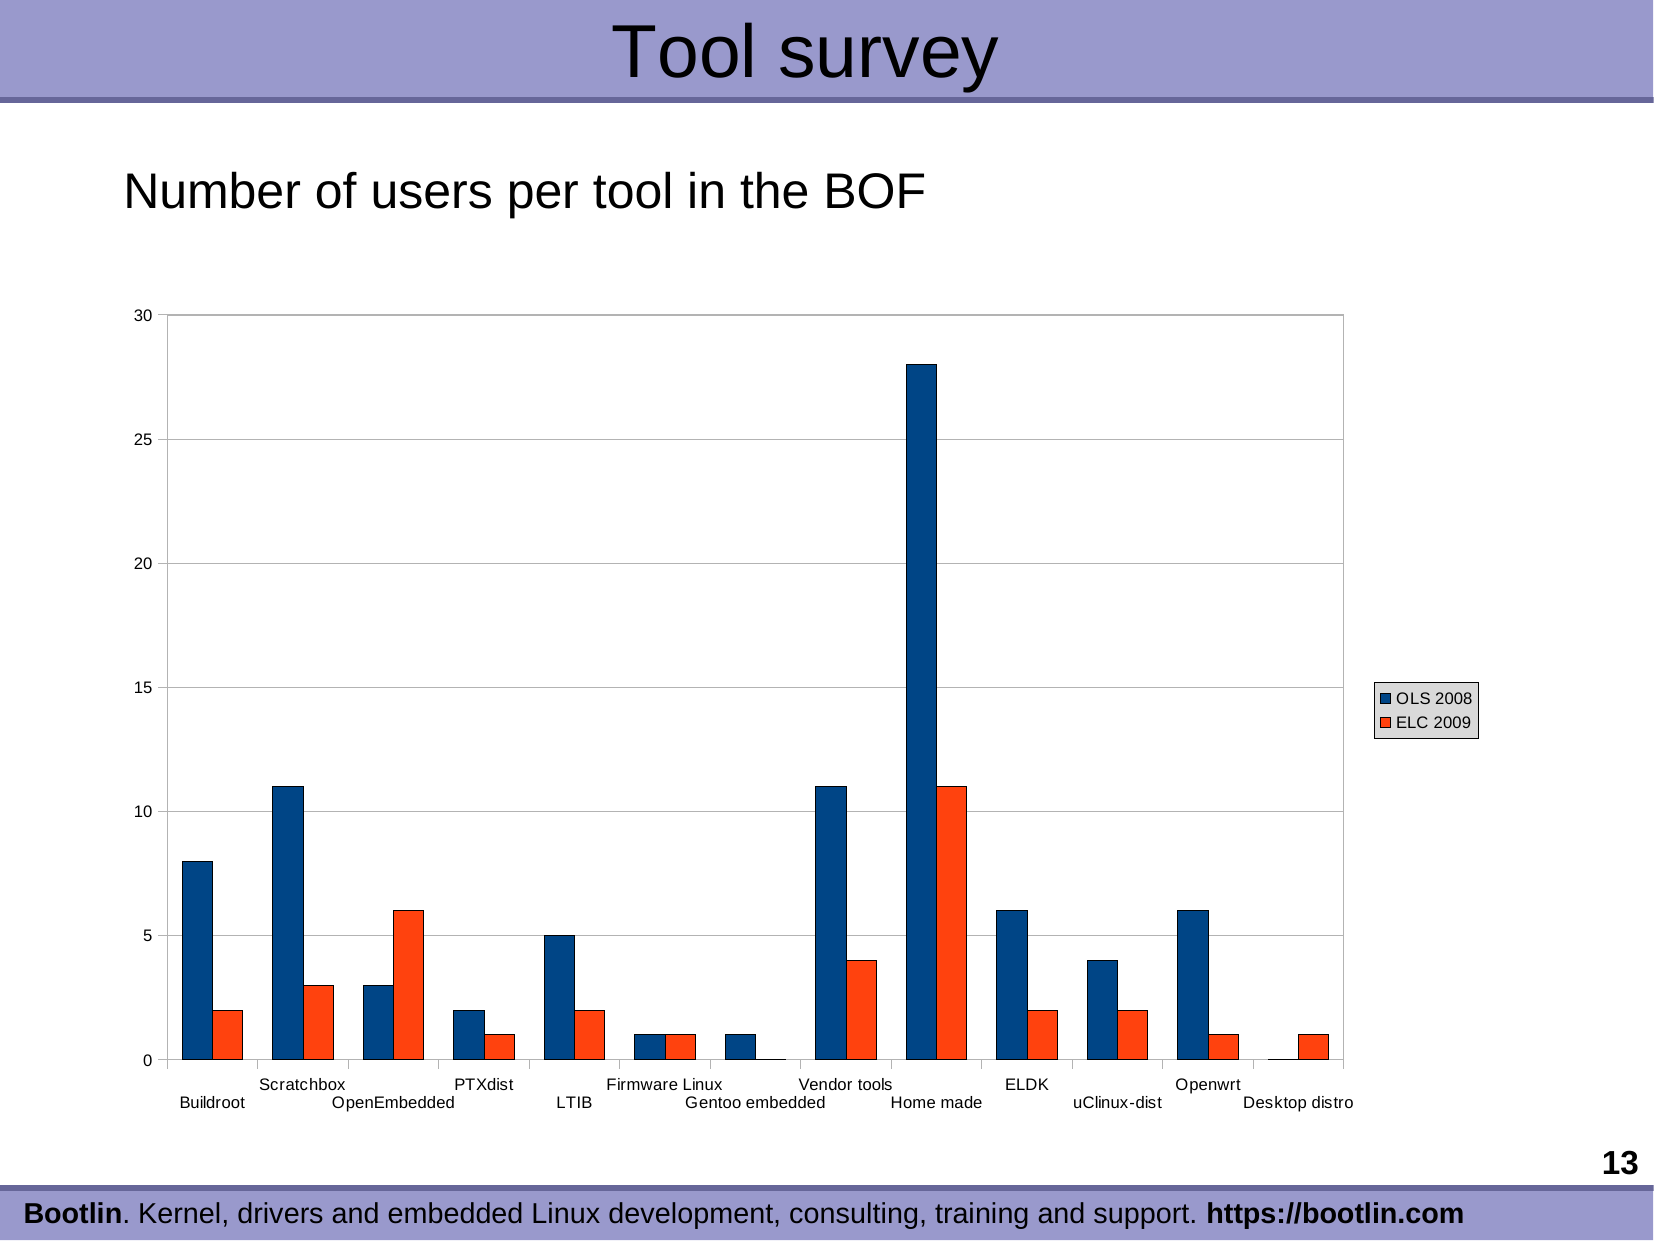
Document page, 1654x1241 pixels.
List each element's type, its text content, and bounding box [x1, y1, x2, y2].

chart [105, 290, 1518, 1140]
title Tool survey [60, 5, 1551, 97]
list Number of users per tool in the BOF [105, 163, 1518, 248]
